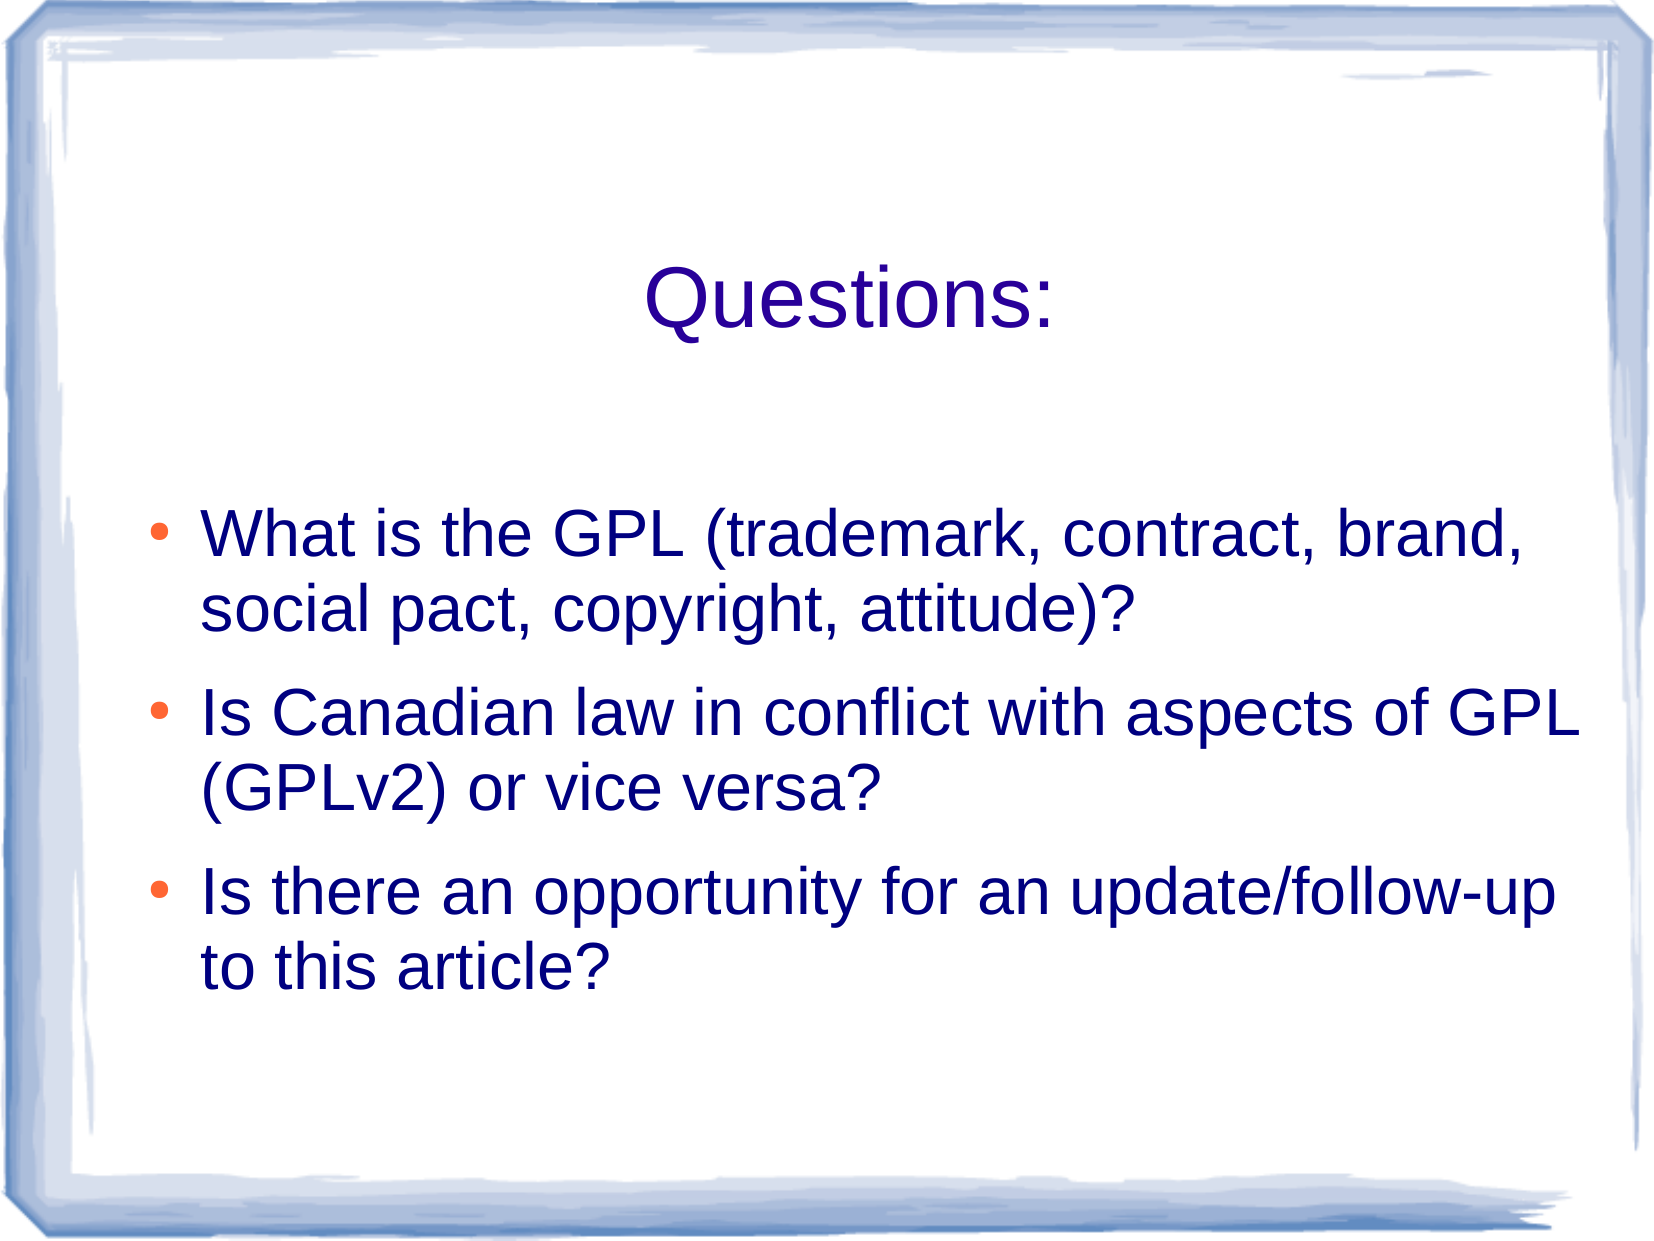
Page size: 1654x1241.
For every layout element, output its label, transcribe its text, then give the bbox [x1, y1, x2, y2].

title Questions: [106, 194, 1595, 402]
picture [0, 0, 1654, 1241]
list What is the GPL (trademark, contract, brand, social pact, copyright, attitude)? Is Canadian law in conflict with aspects of GPL (GPLv2) or vice versa? Is there an opportunity for an update/follow-up to this article? [129, 496, 1583, 1176]
